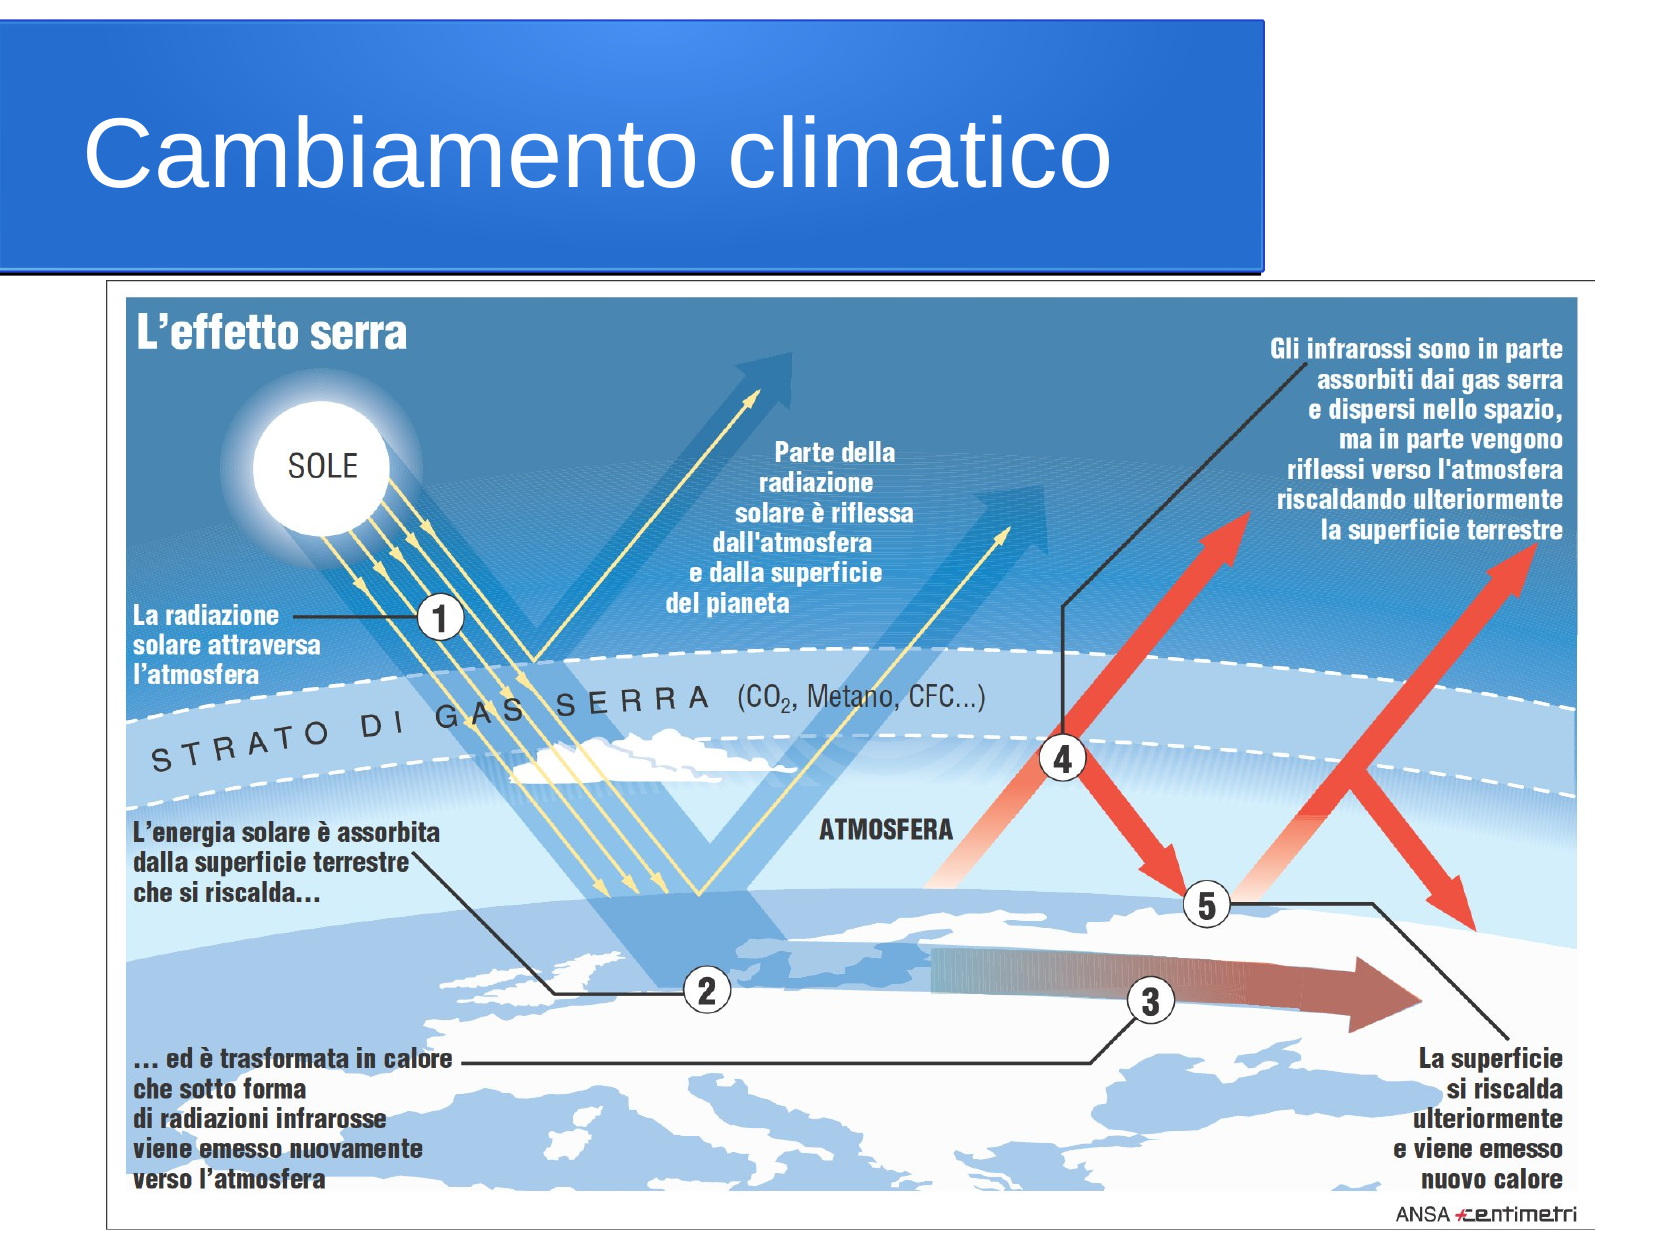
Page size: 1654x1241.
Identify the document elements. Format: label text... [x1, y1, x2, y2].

title Cambiamento climatico [82, 49, 1250, 257]
picture [106, 280, 1595, 1230]
